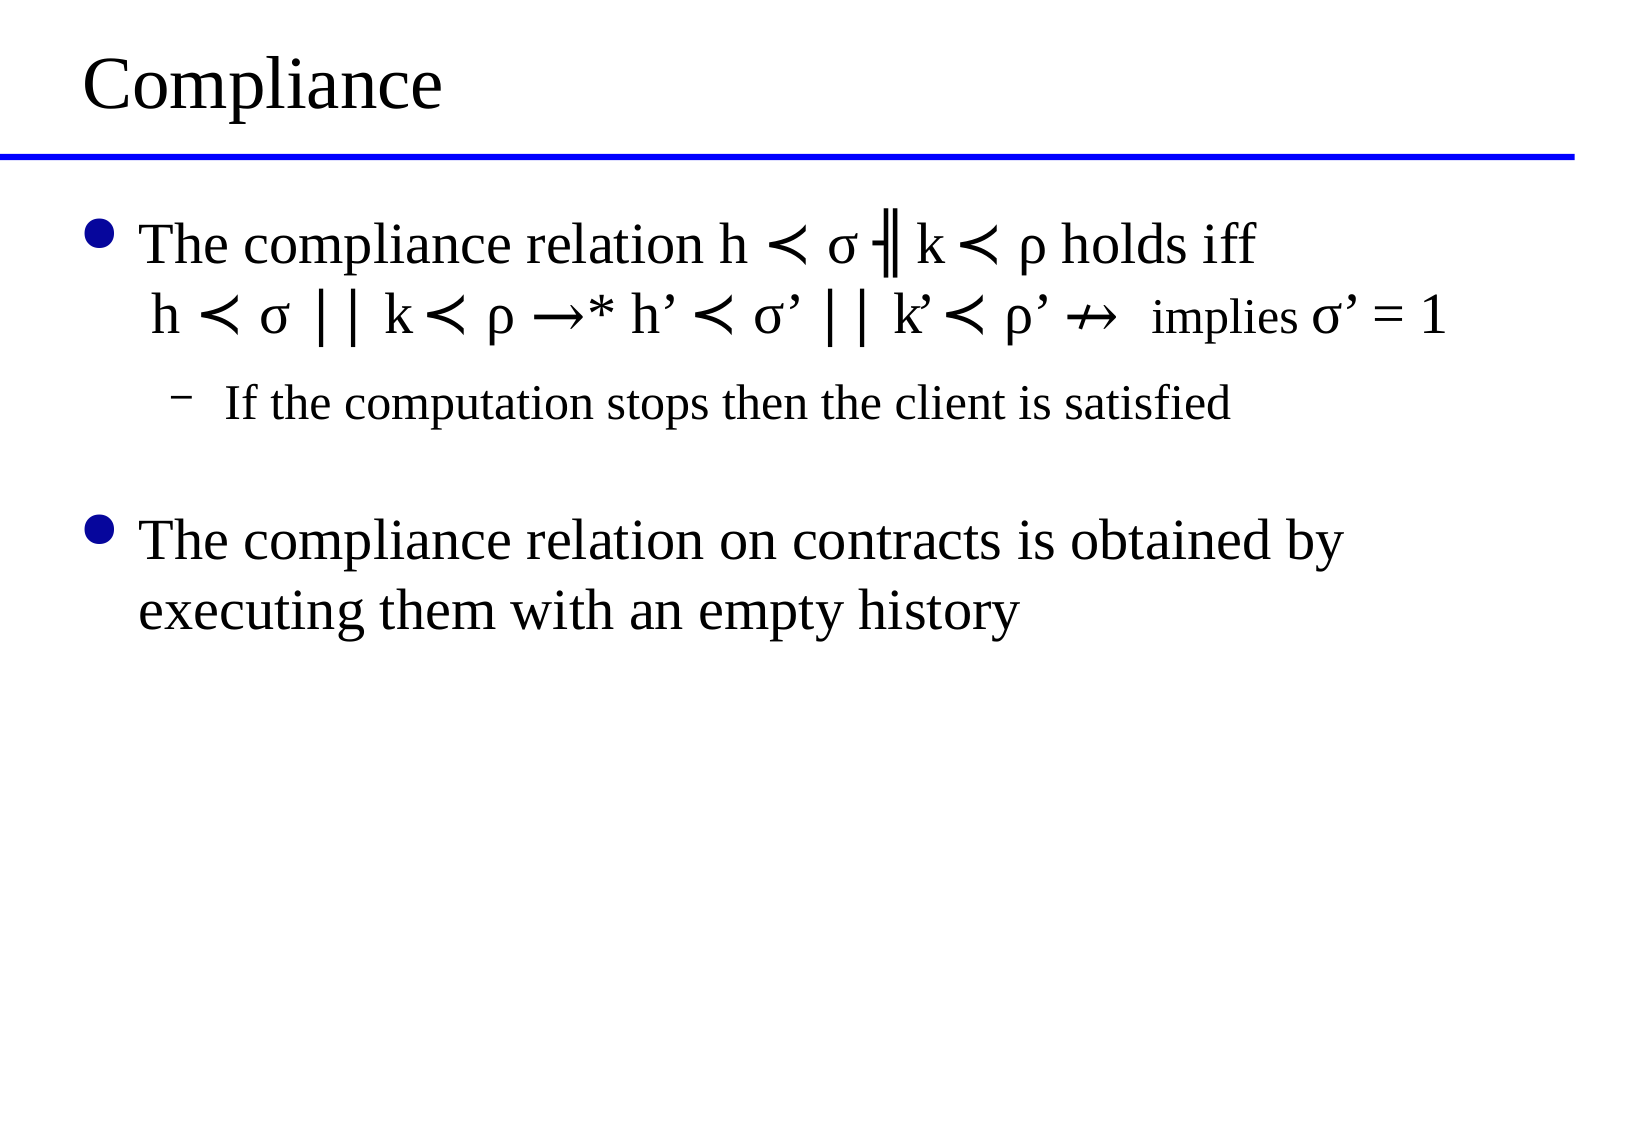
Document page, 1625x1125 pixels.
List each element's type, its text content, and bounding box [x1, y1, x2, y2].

title Compliance [67, 27, 1544, 131]
list The compliance relation h ≺ σ ╢ k ≺ ρ holds iff h ≺ σ || k ≺ ρ →* h’ ≺ σ’ || k’ ≺ ρ’ ↛ implies σ’ = 1 If the computation stops then the client is satisfied The compliance relation on contracts is obtained by executing them with an empty history [67, 198, 1478, 1061]
